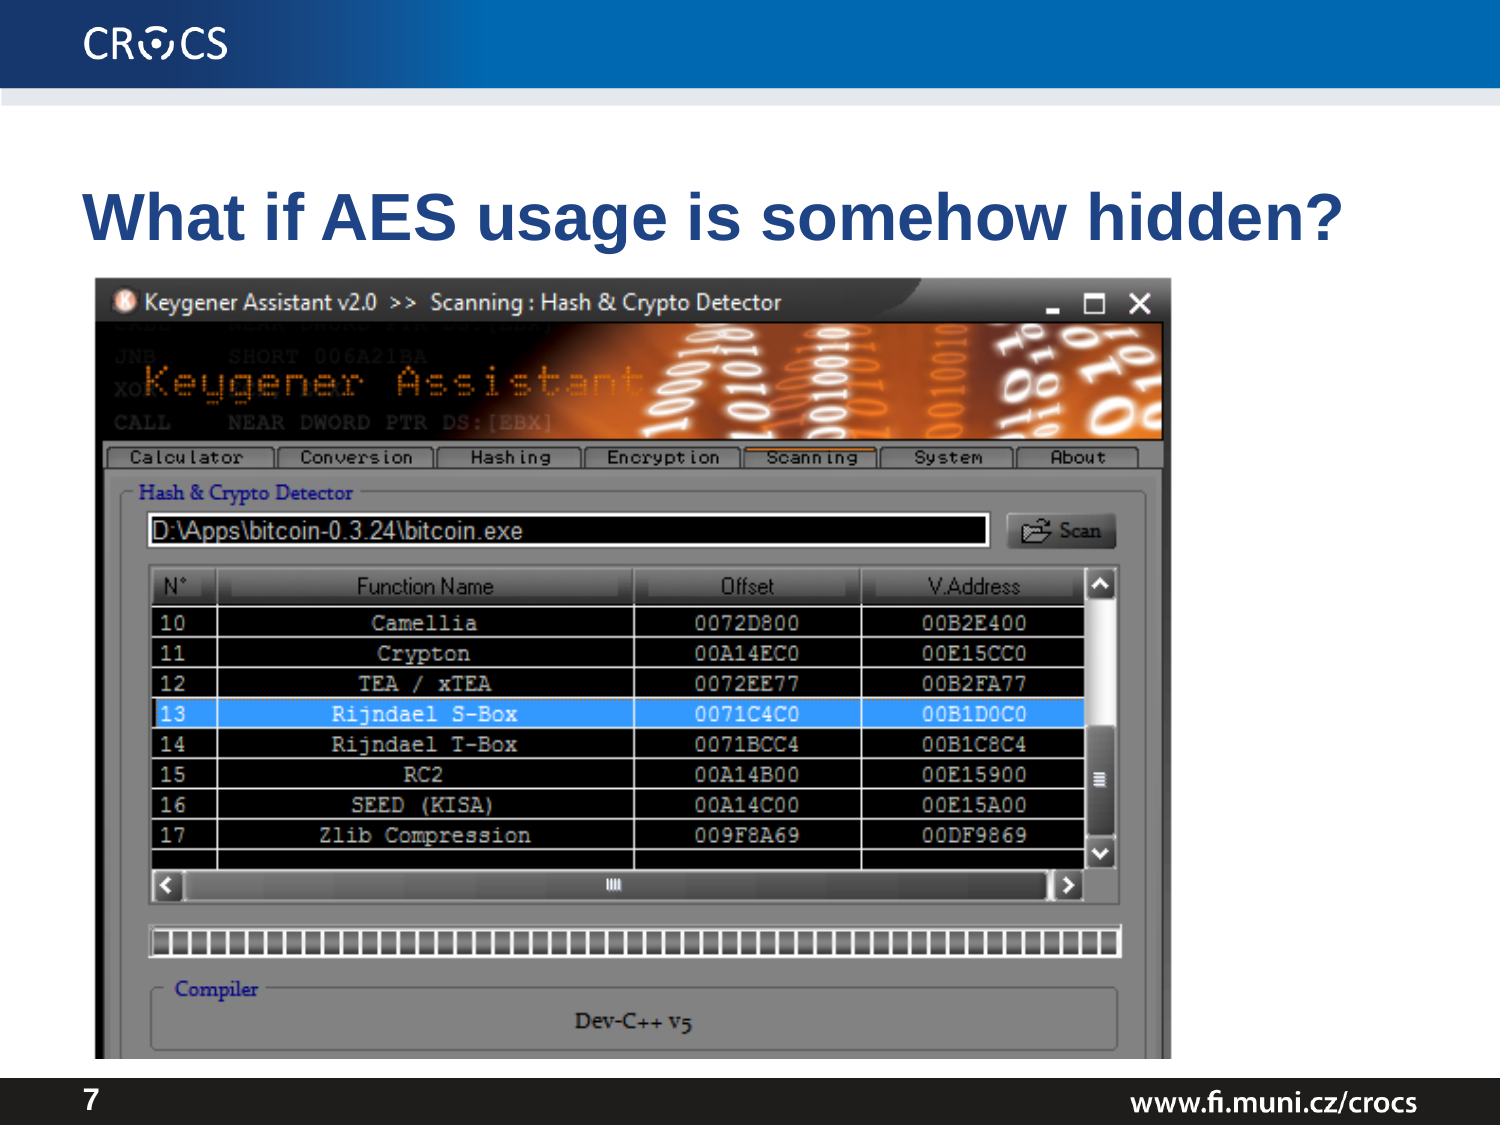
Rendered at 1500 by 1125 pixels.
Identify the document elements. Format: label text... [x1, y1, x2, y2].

text_box <number> [82, 1078, 148, 1125]
picture [0, 0, 1500, 1125]
text_box What if AES usage is somehow hidden? [82, 148, 1433, 279]
